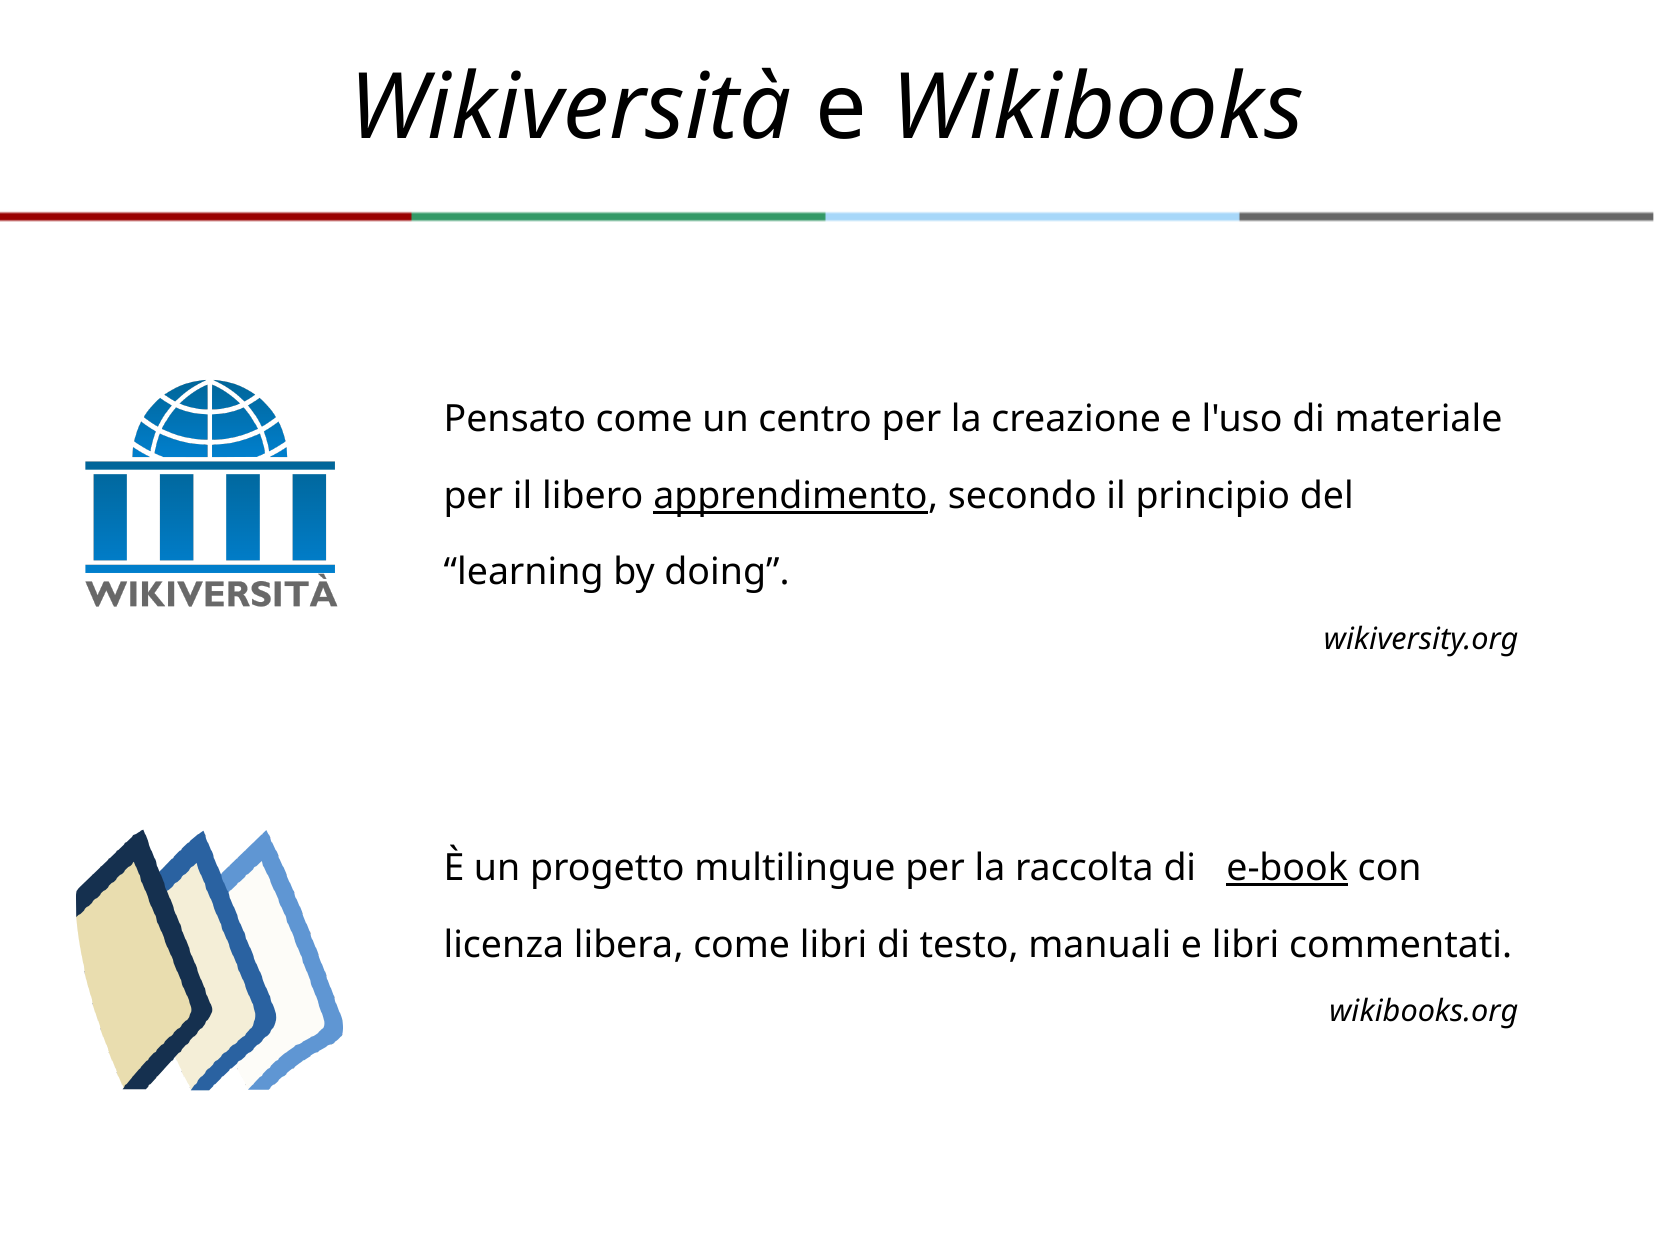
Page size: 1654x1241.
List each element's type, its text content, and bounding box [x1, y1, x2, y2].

list È un progetto multilingue per la raccolta di e-book con licenza libera, come libri di testo, manuali e libri commentati. wikibooks.org [443, 814, 1519, 1111]
picture [76, 371, 343, 611]
title Wikiversità e Wikibooks [82, 0, 1571, 200]
picture [76, 826, 343, 1093]
picture [0, 200, 1654, 235]
list Pensato come un centro per la creazione e l'uso di materiale per il libero apprendimento, secondo il principio del “learning by doing”. wikiversity.org [443, 366, 1519, 662]
